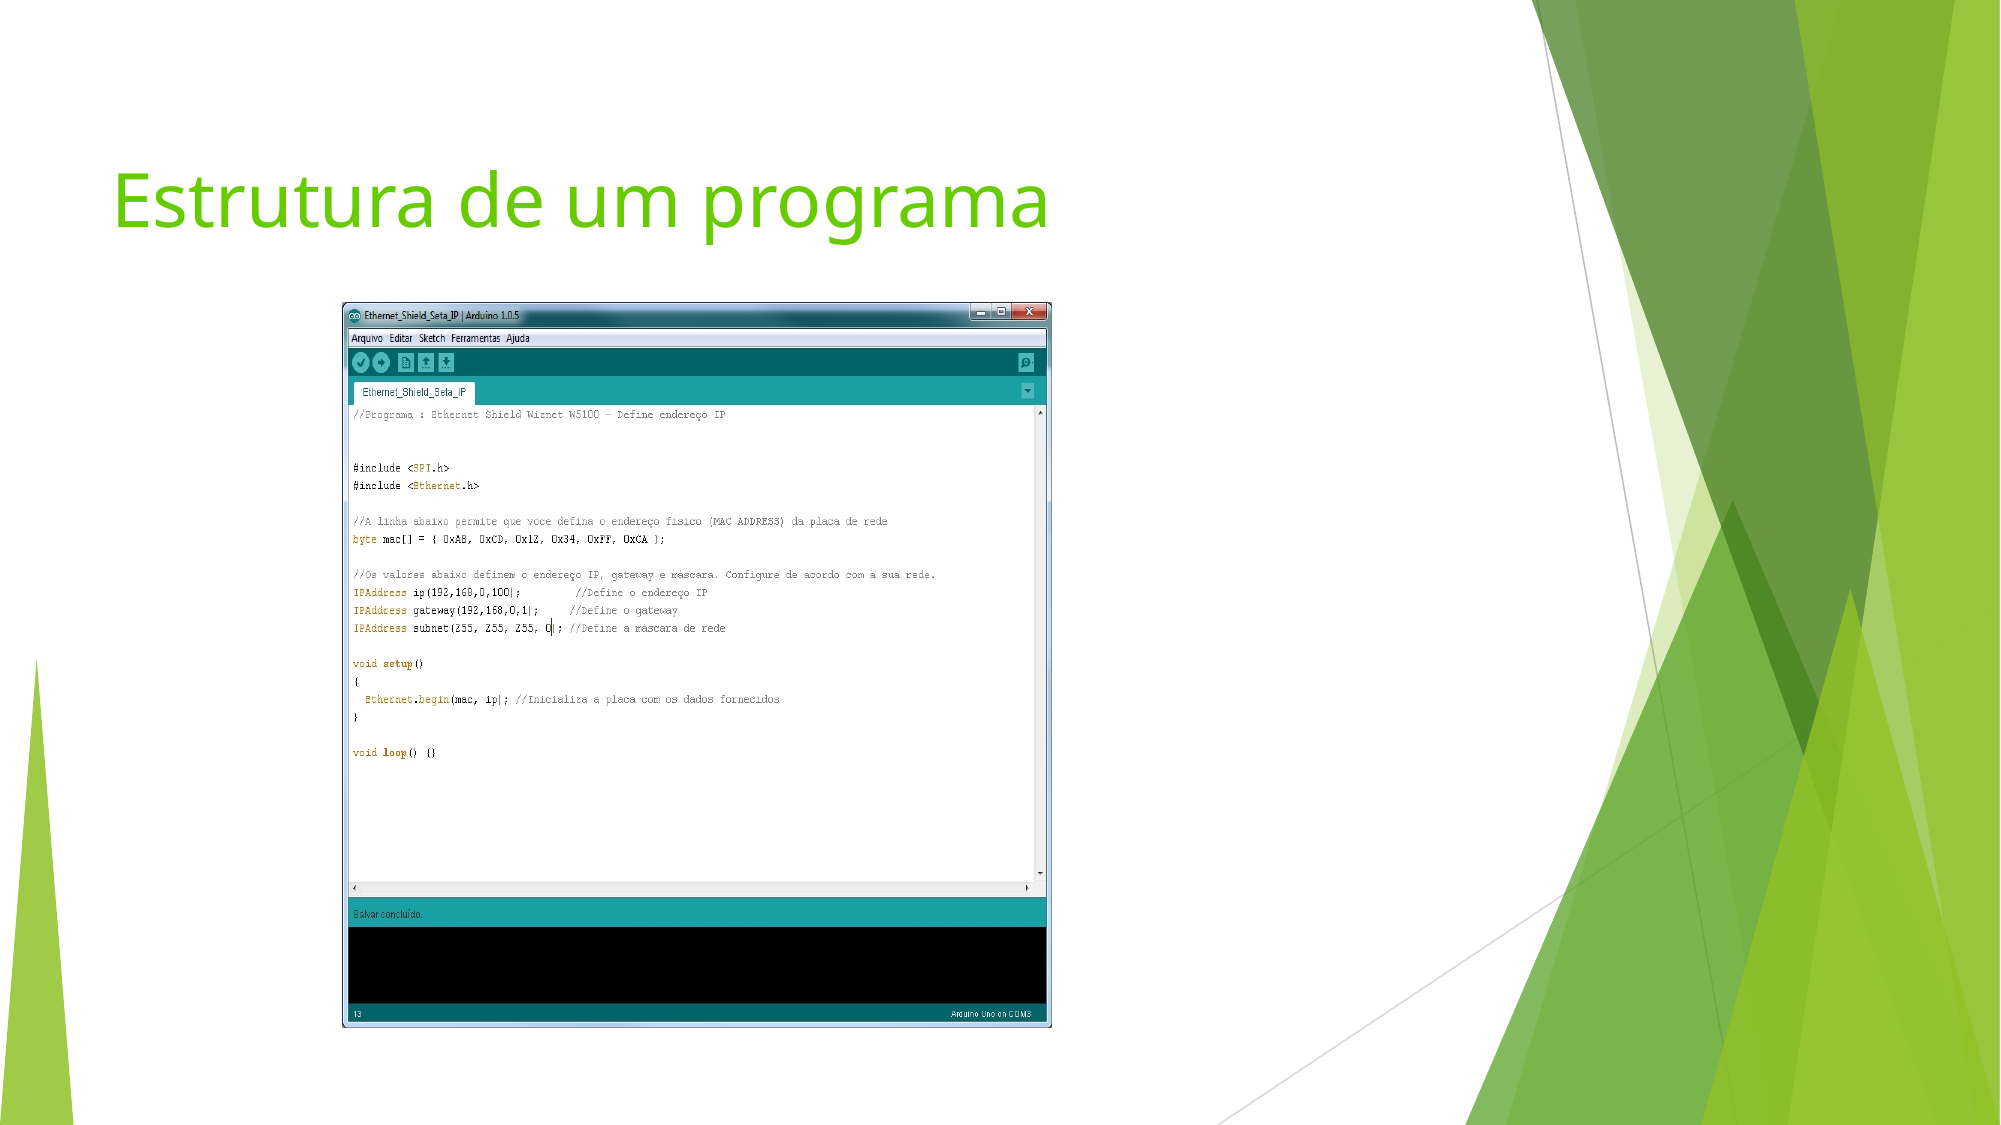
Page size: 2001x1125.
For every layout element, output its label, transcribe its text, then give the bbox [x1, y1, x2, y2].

title Estrutura de um programa [111, 90, 1522, 308]
picture [342, 302, 1052, 1028]
